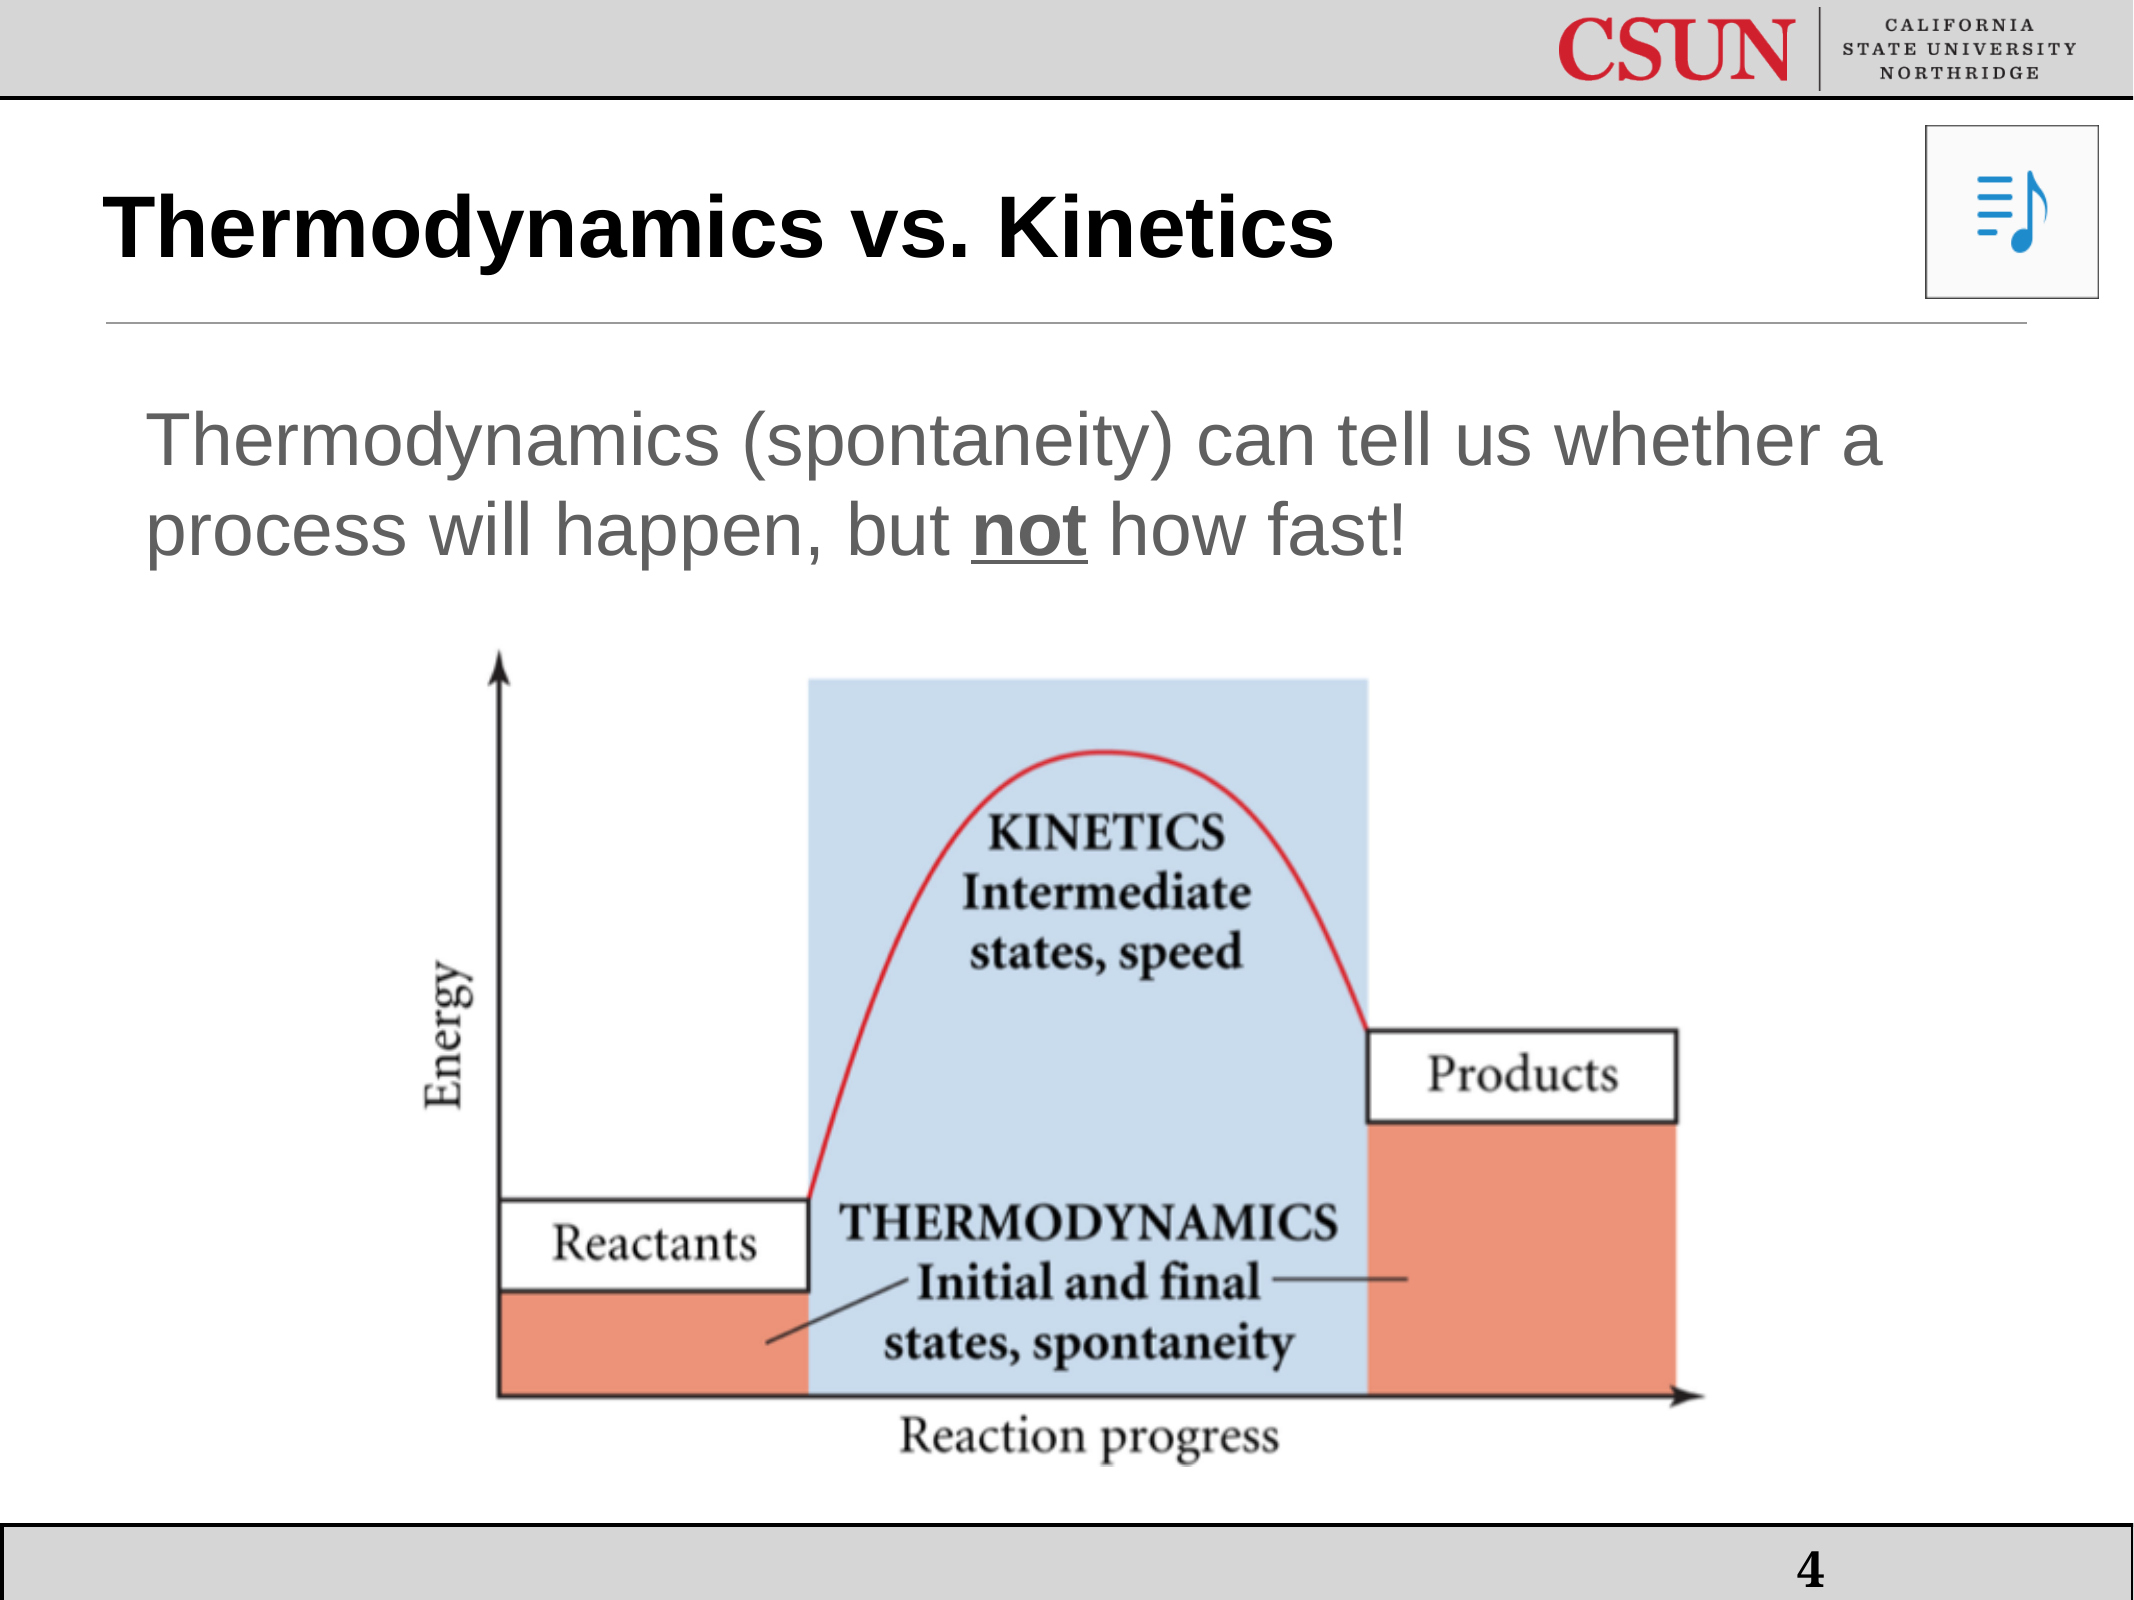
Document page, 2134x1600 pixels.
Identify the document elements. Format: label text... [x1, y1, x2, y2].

list Thermodynamics (spontaneity) can tell us whether a process will happen, but not how fast! [93, 382, 2040, 667]
title Thermodynamics vs. Kinetics [93, 104, 2040, 284]
picture [415, 639, 1718, 1467]
picture [1559, 7, 2076, 91]
text_box [1924, 124, 2101, 301]
